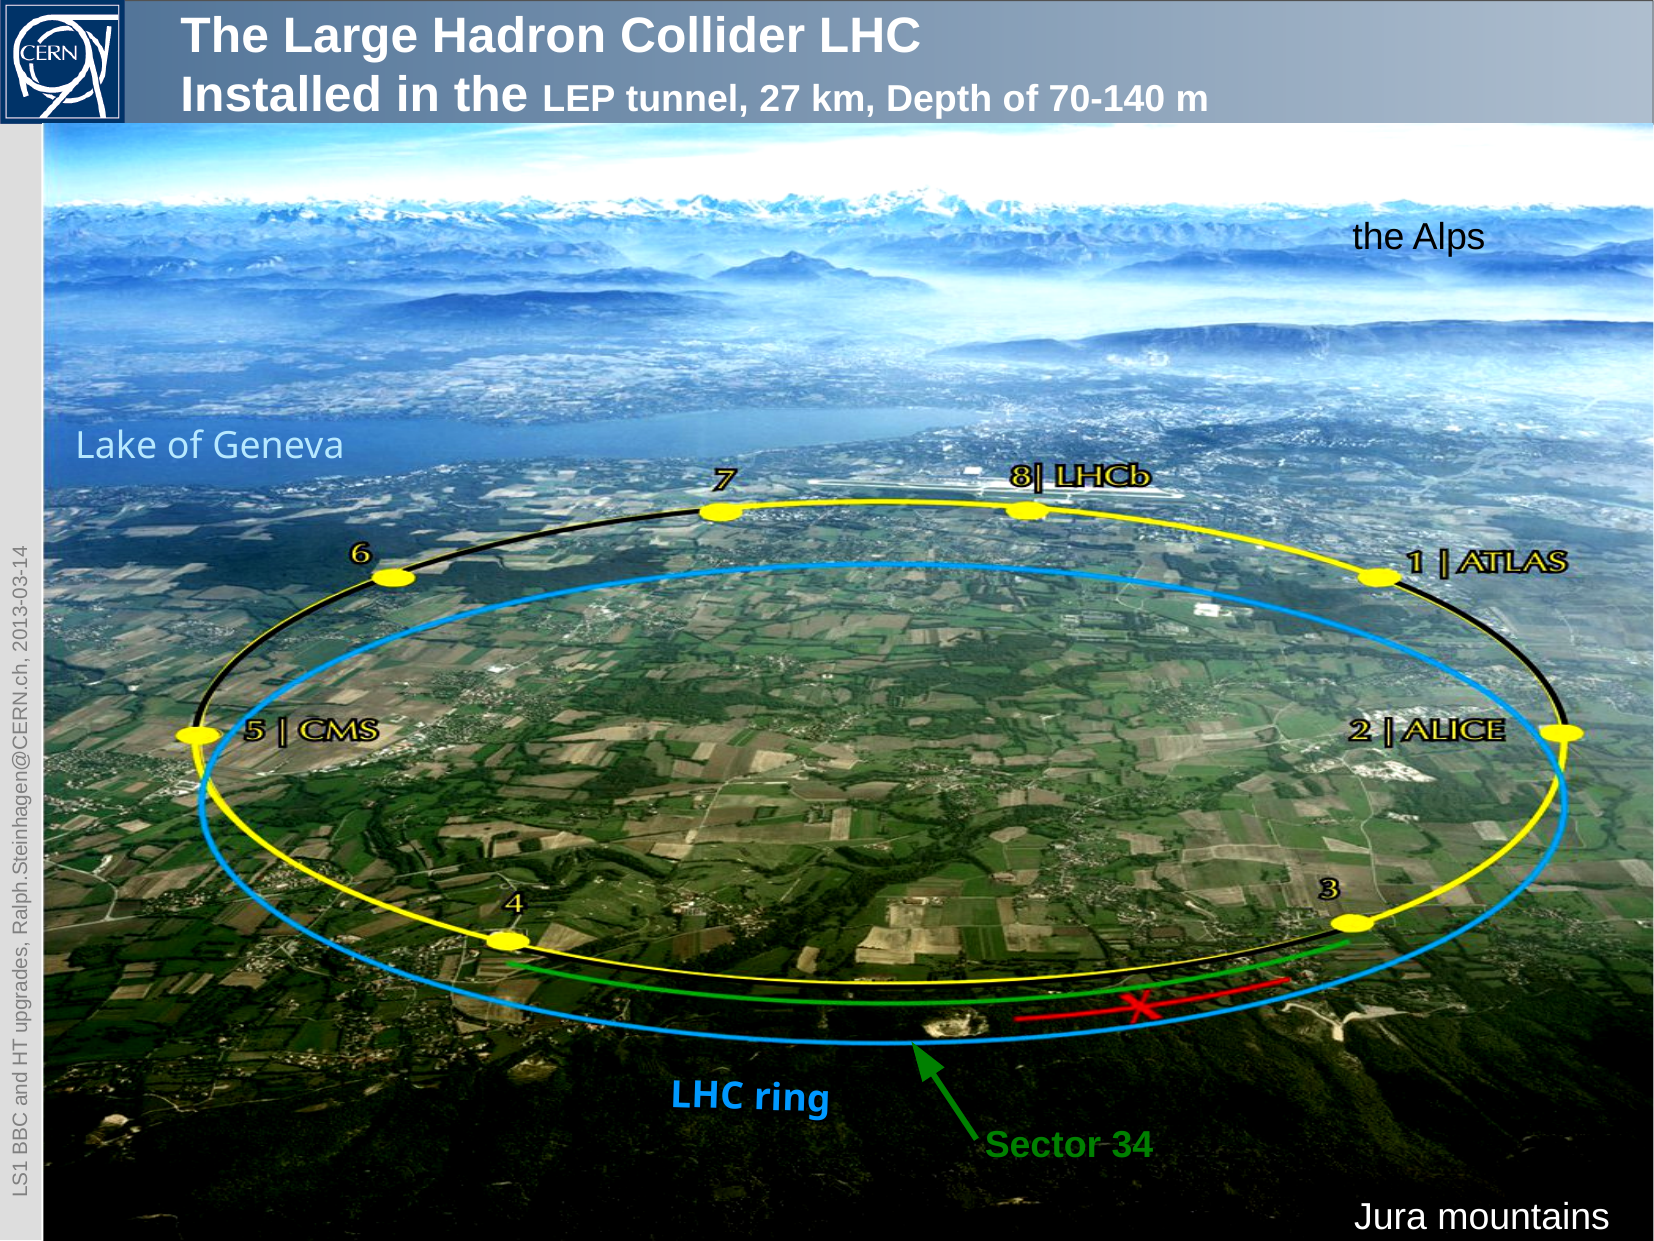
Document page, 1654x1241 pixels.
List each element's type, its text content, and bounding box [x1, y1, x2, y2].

text_box Sector 34 [969, 1116, 1189, 1180]
text_box LHC ring [654, 1061, 847, 1128]
text_box Jura mountains [1339, 1188, 1654, 1241]
text_box Lake of Geneva [60, 413, 360, 474]
picture [0, 0, 1654, 1241]
title The Large Hadron Collider LHC Installed in the LEP tunnel, 27 km, Depth of 70-140 m [165, 0, 1530, 133]
text_box the Alps [1337, 208, 1518, 271]
